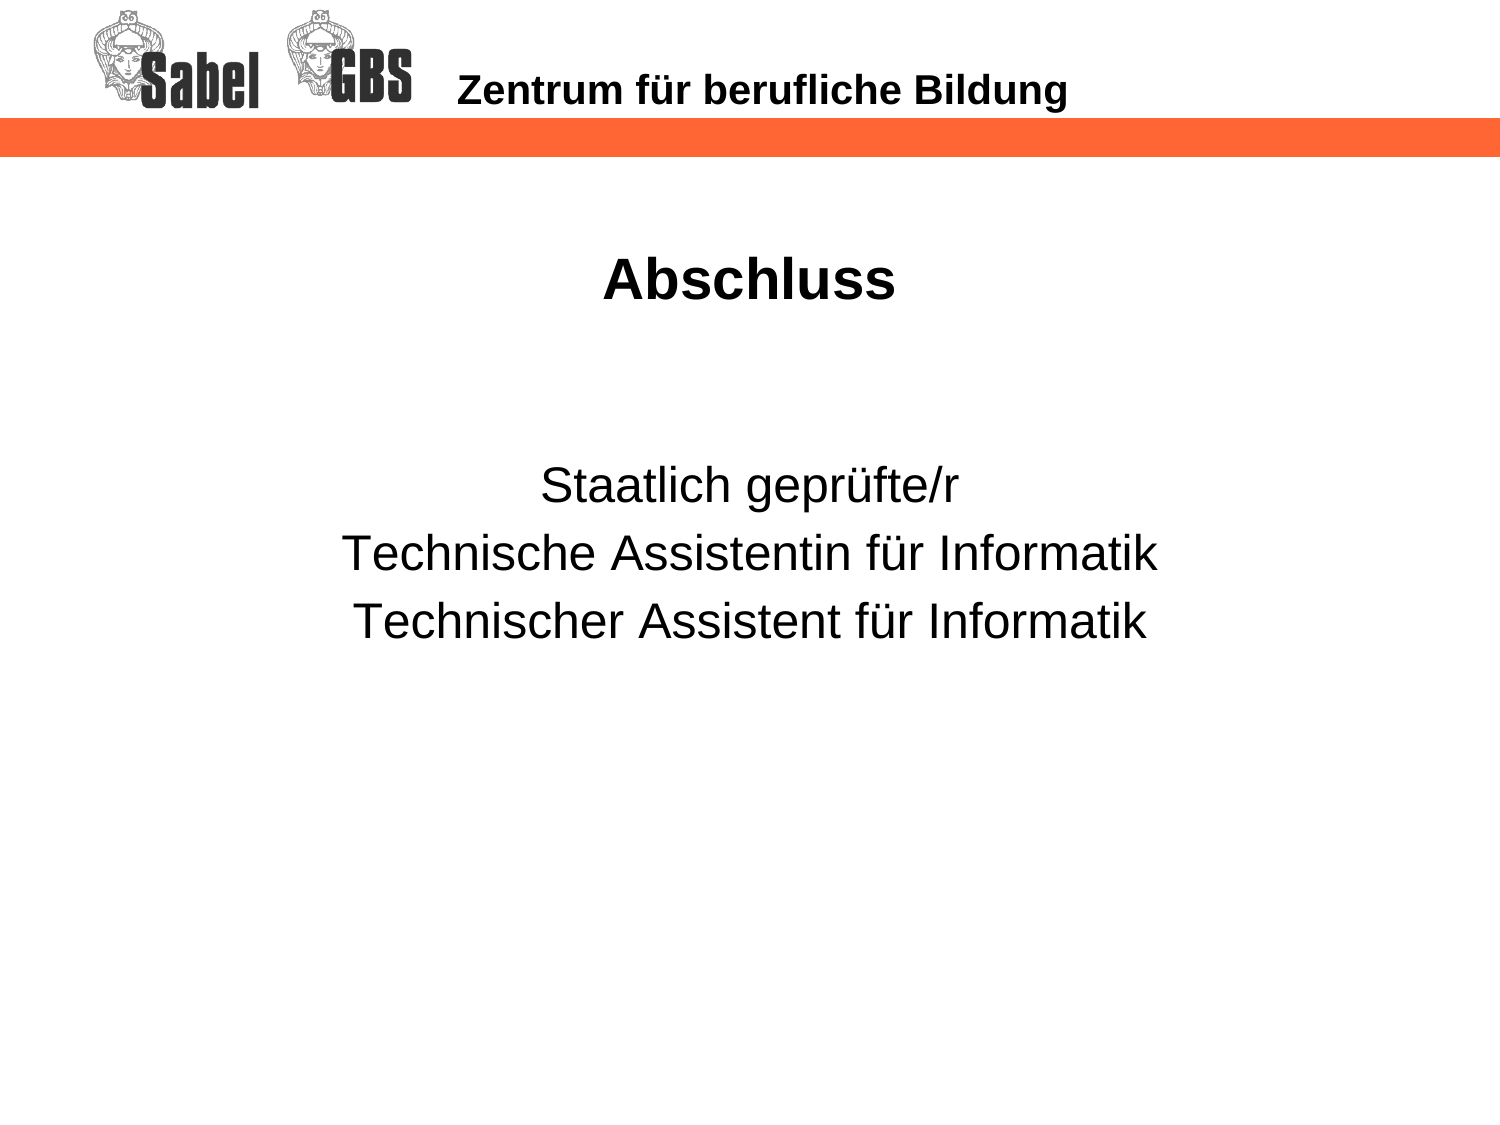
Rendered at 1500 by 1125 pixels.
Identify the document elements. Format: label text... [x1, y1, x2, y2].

picture [265, 0, 433, 113]
picture [88, 0, 264, 118]
list Staatlich geprüfte/r Technische Assistentin für Informatik Technischer Assistent für Informatik [193, 362, 1307, 1000]
title Abschluss [112, 236, 1388, 323]
